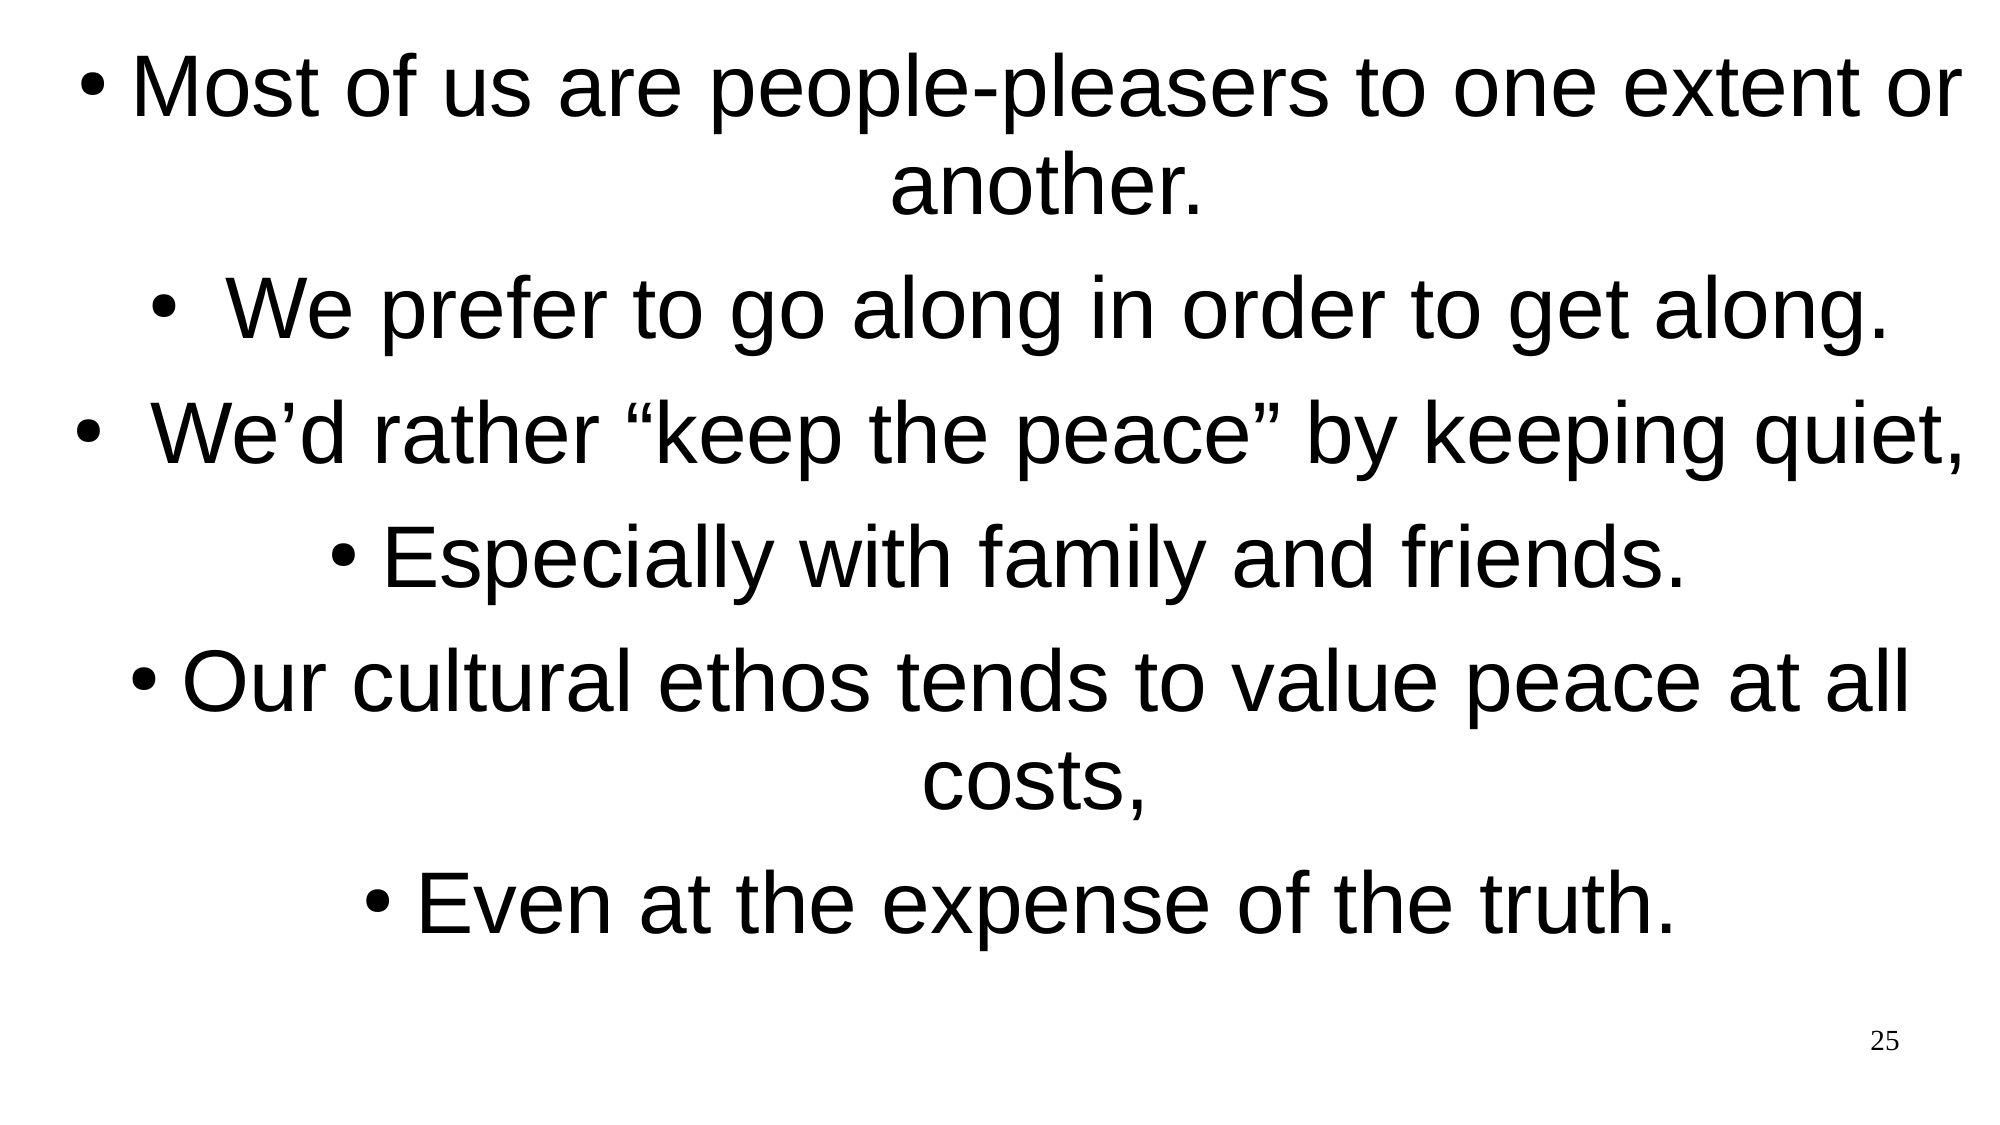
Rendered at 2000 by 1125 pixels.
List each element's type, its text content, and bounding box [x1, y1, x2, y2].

list Most of us are people-pleasers to one extent or another. We prefer to go along in order to get along. We’d rather “keep the peace” by keeping quiet, Especially with family and friends. Our cultural ethos tends to value peace at all costs, Even at the expense of the truth. [37, 37, 1988, 1088]
